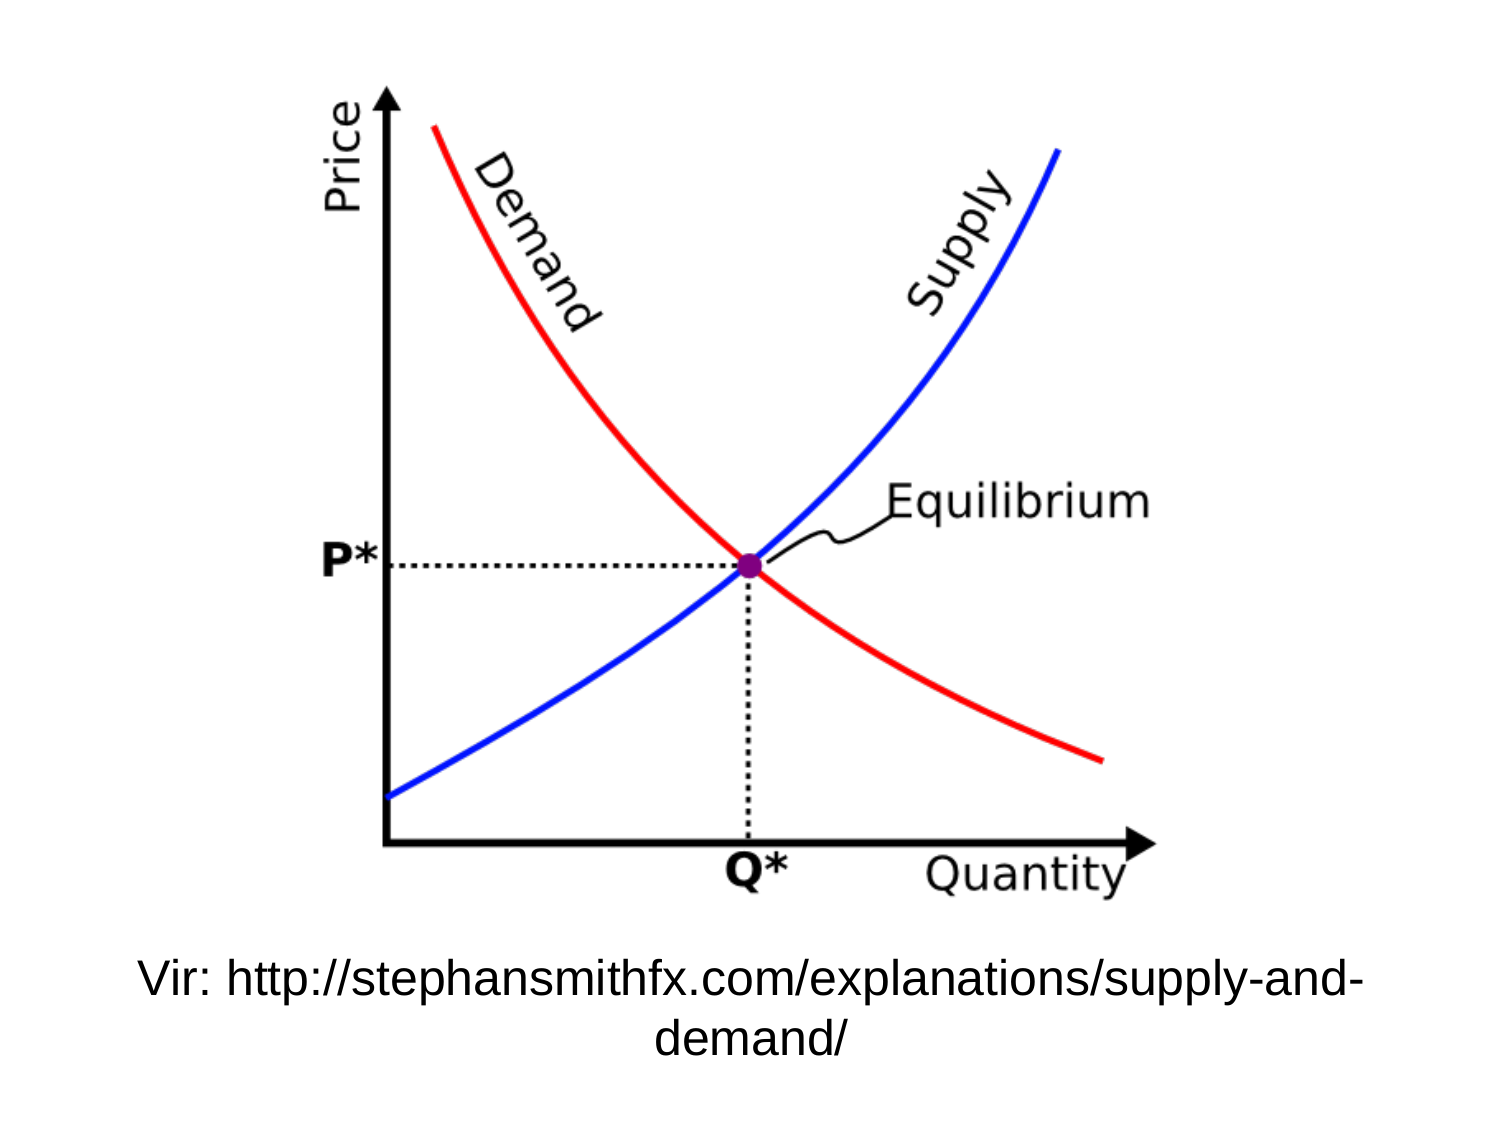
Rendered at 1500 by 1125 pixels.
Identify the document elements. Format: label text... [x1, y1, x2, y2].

title Vir: http://stephansmithfx.com/explanations/supply-and-demand/ [76, 937, 1427, 1073]
picture [312, 78, 1164, 929]
